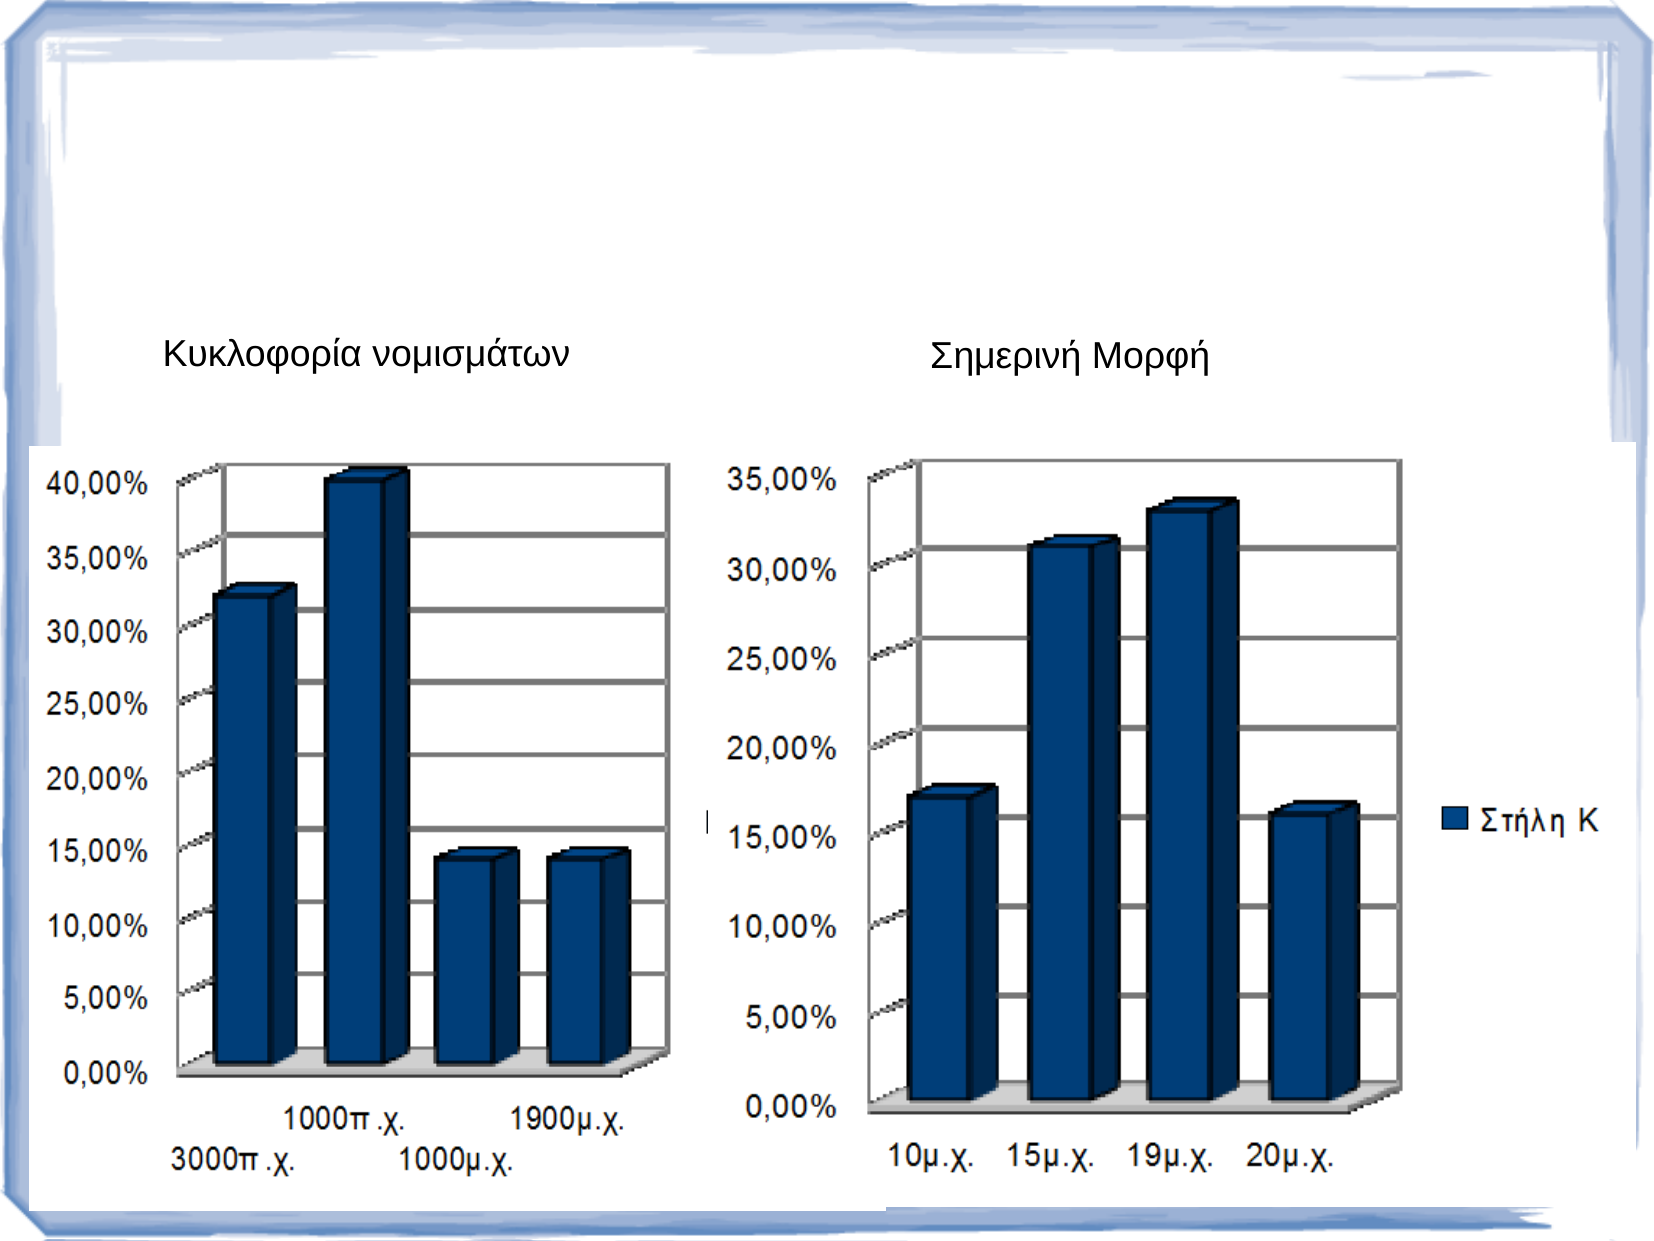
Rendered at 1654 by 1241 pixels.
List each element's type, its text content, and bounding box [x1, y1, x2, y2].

text_box Κυκλοφορία νομισμάτων [147, 324, 650, 382]
picture [0, 0, 1654, 1241]
text_box Σημερινή Μορφή [915, 326, 1418, 384]
